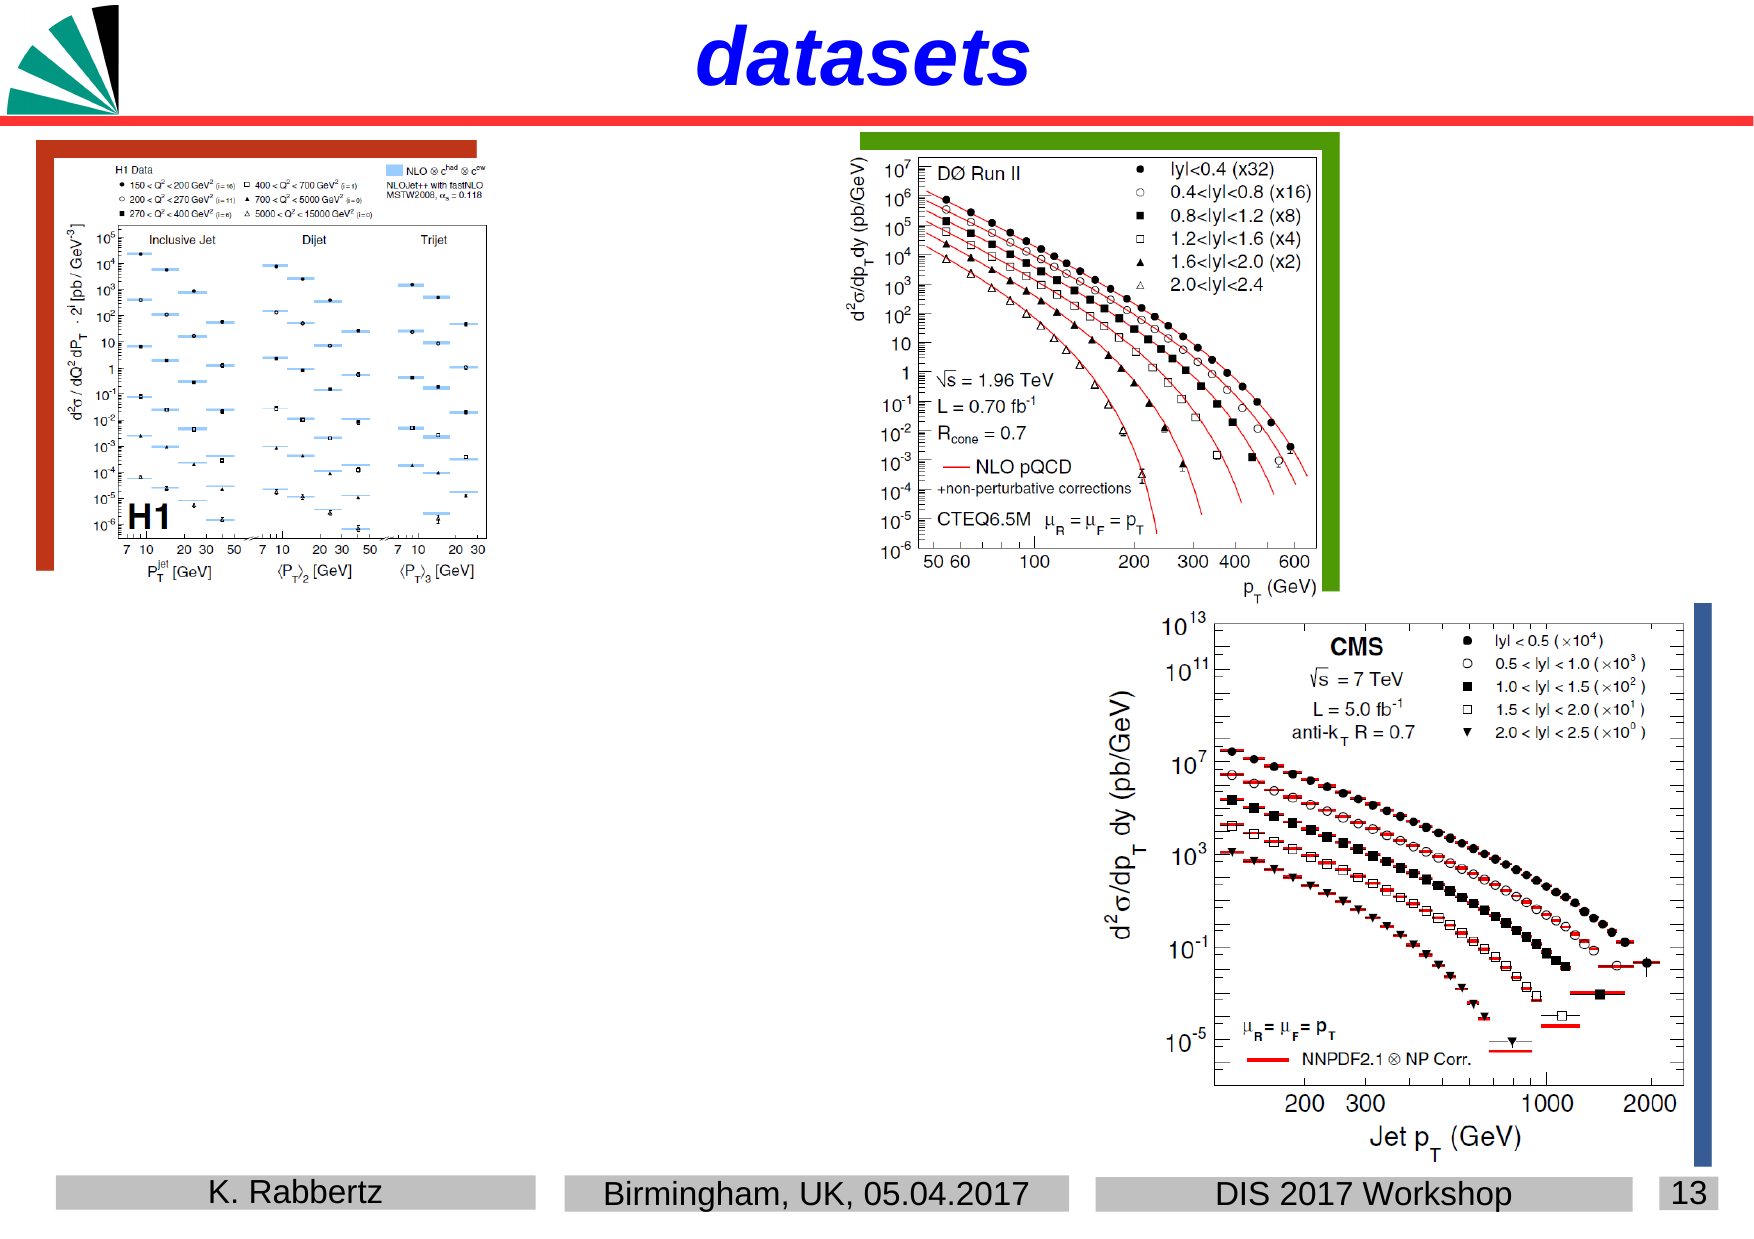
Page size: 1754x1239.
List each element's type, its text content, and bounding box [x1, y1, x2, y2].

picture [842, 150, 1694, 1167]
picture [7, 5, 119, 116]
picture [54, 158, 495, 589]
title datasets [123, 0, 1606, 114]
